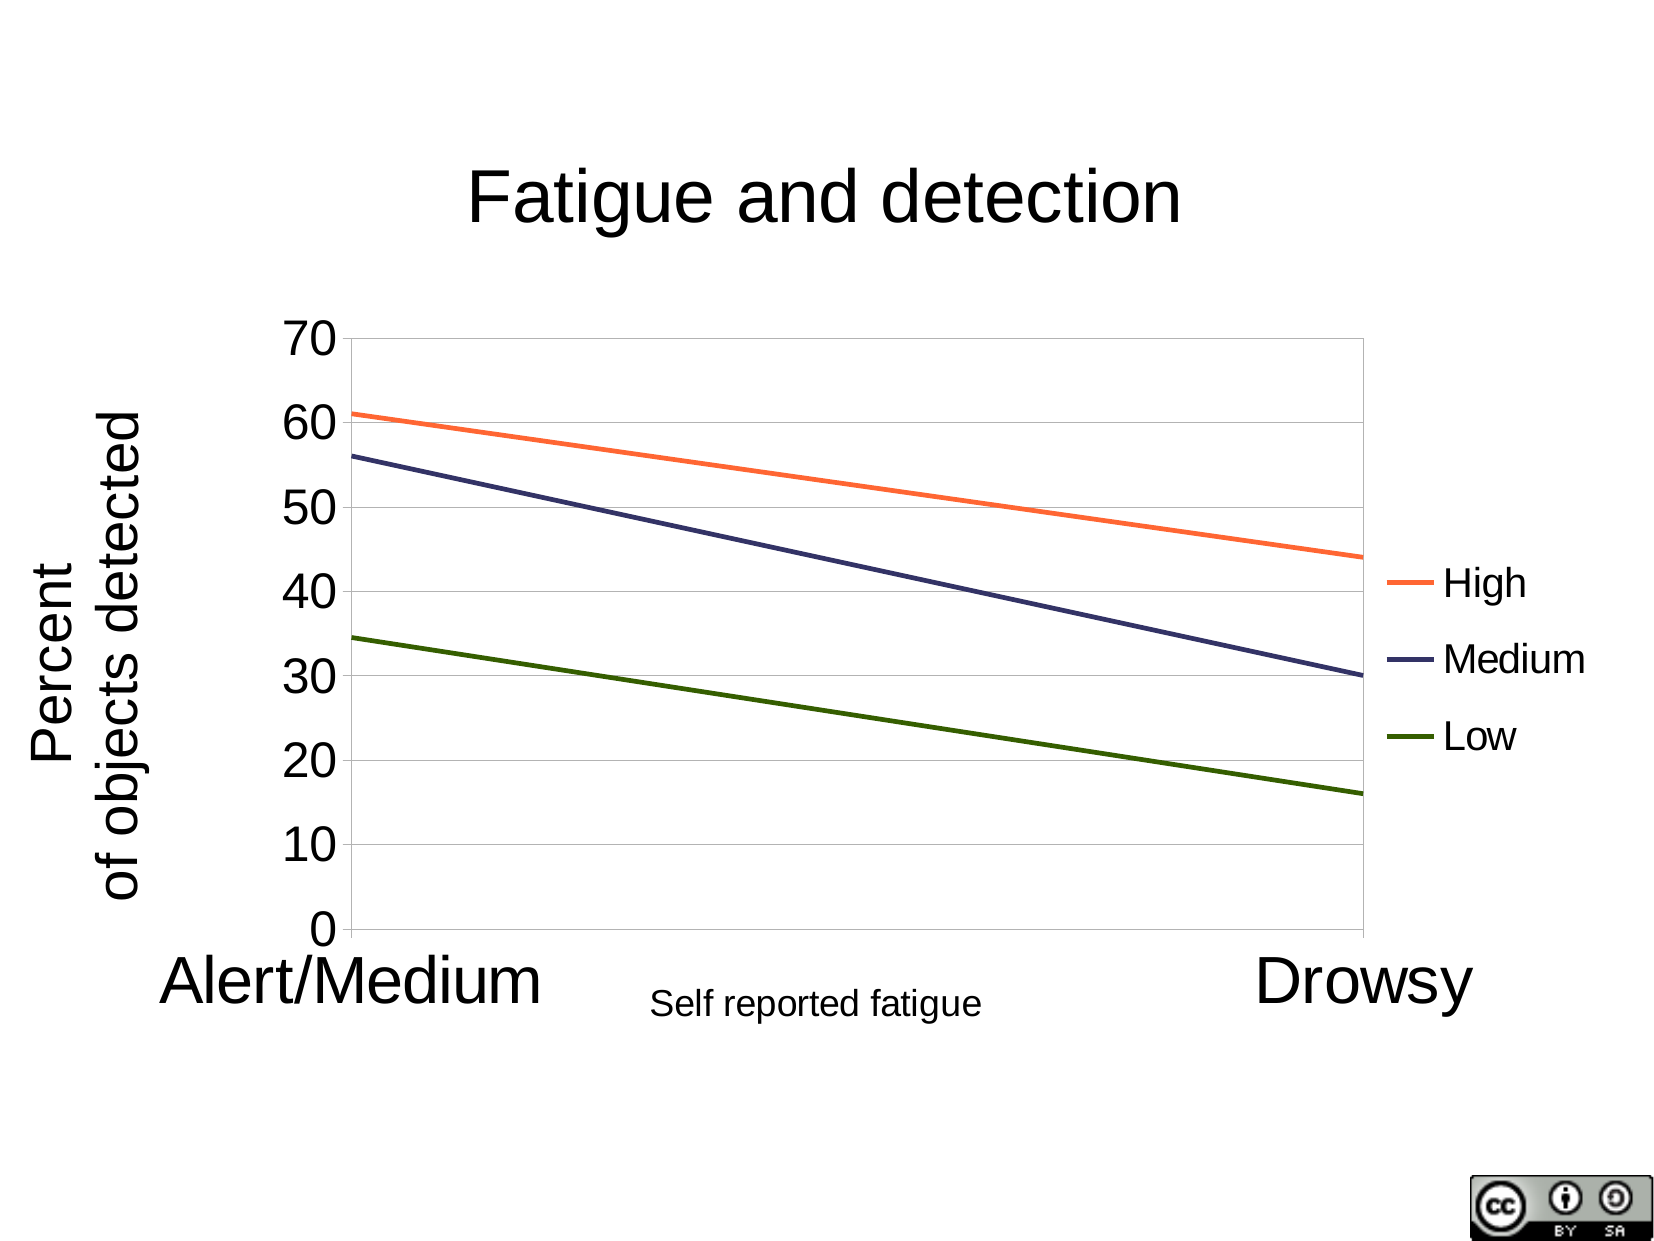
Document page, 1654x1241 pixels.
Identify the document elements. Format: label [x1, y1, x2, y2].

picture [0, 106, 1651, 1035]
picture [1470, 1175, 1654, 1241]
